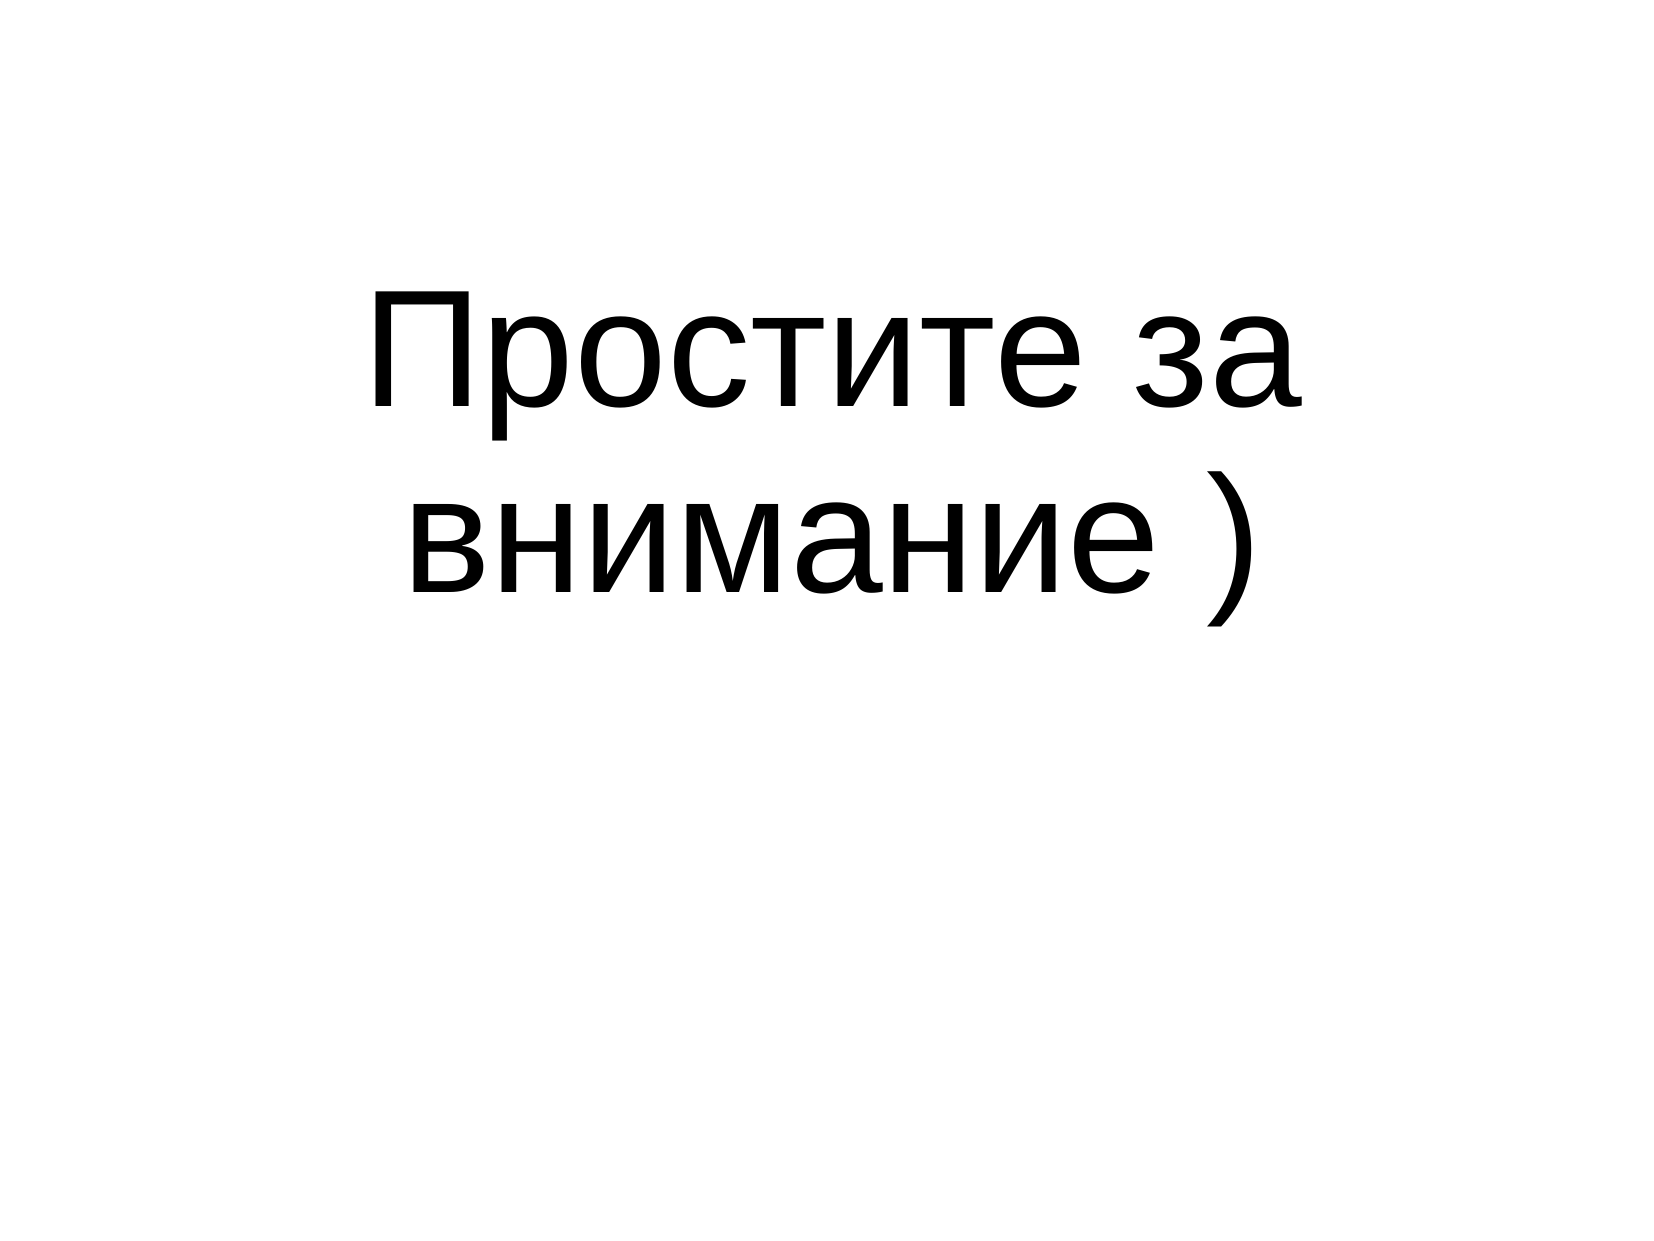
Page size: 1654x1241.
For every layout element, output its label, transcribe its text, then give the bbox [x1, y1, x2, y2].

text_box Простите за внимание ) [141, 248, 1524, 636]
